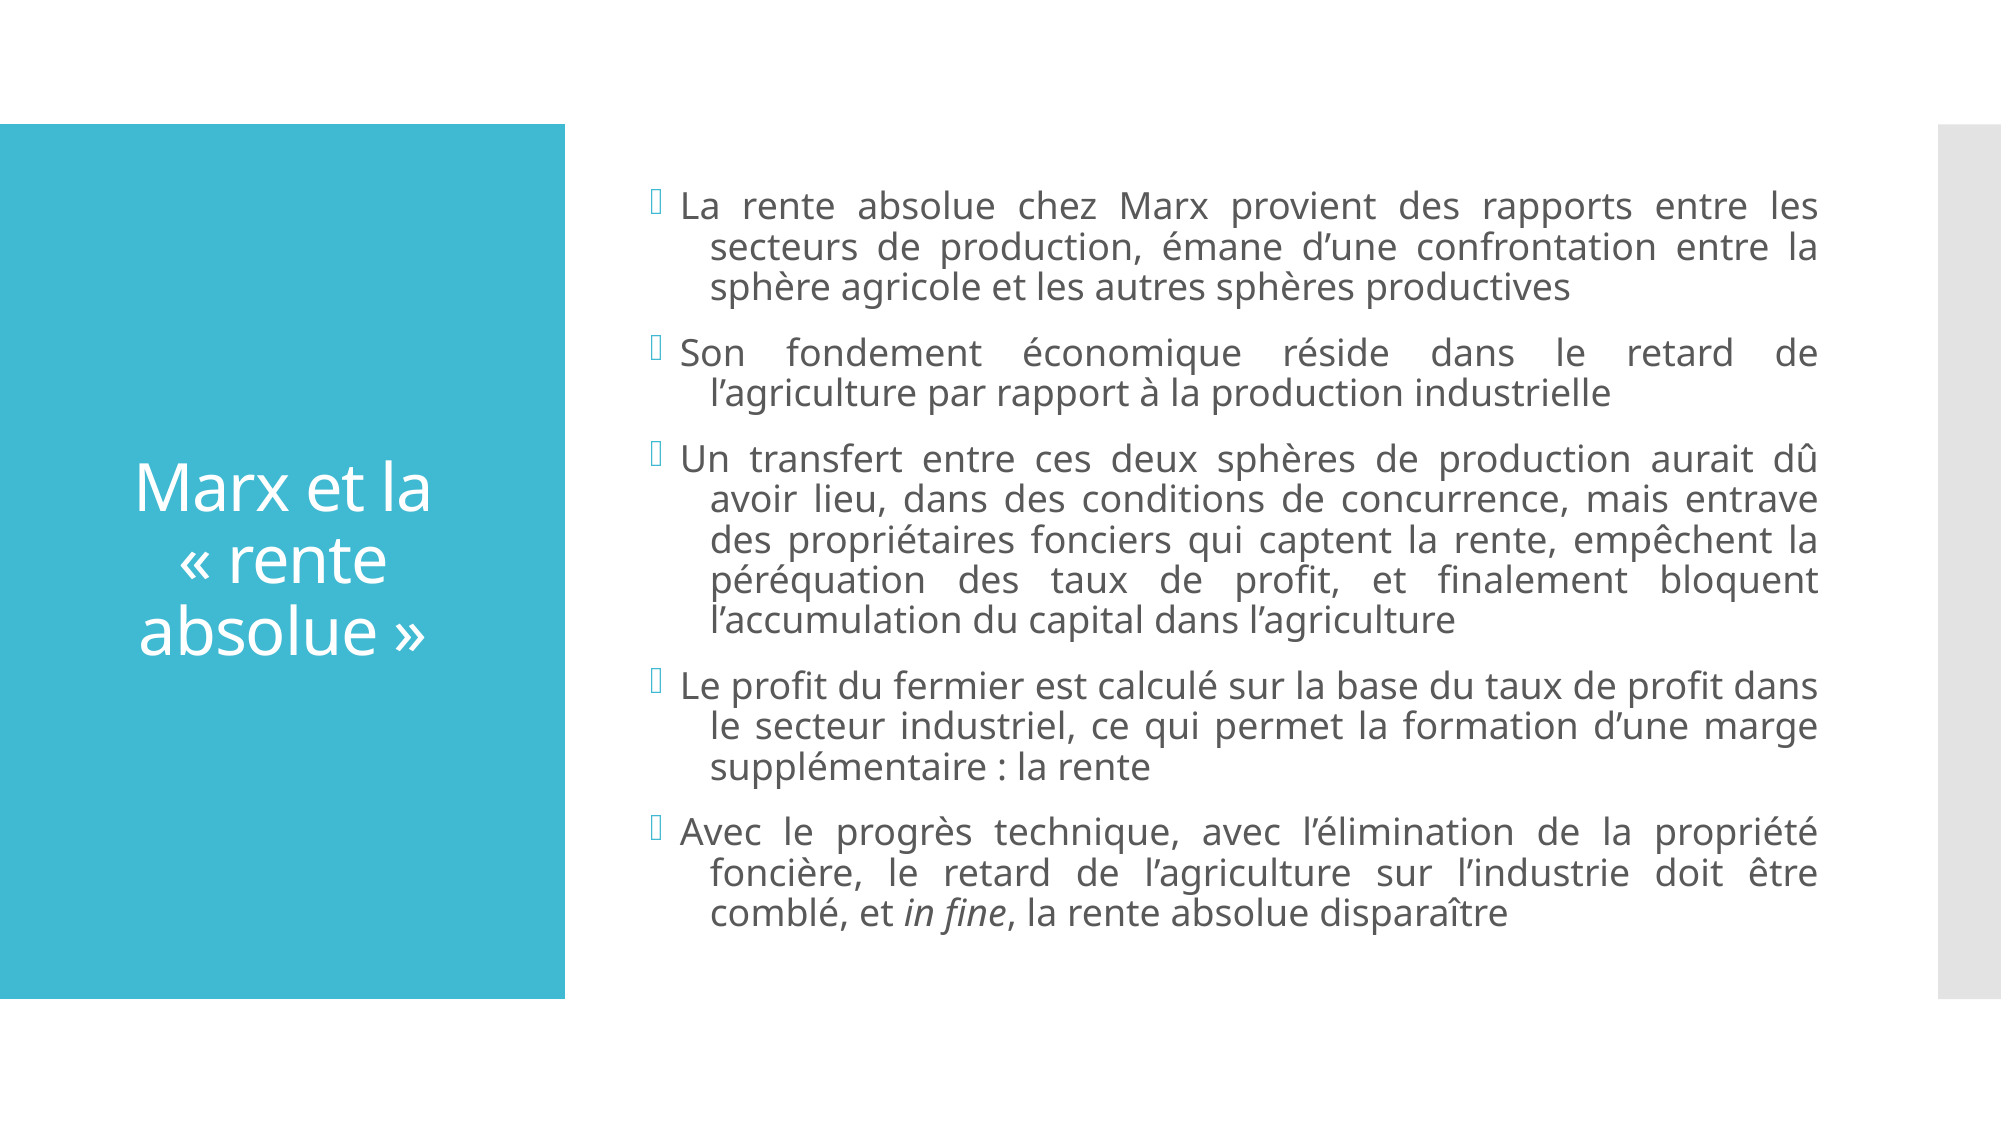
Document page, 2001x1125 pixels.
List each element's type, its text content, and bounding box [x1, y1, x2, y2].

list La rente absolue chez Marx provient des rapports entre les secteurs de production, émane d’une confrontation entre la sphère agricole et les autres sphères productives Son fondement économique réside dans le retard de l’agriculture par rapport à la production industrielle Un transfert entre ces deux sphères de production aurait dû avoir lieu, dans des conditions de concurrence, mais entrave des propriétaires fonciers qui captent la rente, empêchent la péréquation des taux de profit, et finalement bloquent l’accumulation du capital dans l’agriculture Le profit du fermier est calculé sur la base du taux de profit dans le secteur industriel, ce qui permet la formation d’une marge supplémentaire : la rente Avec le progrès technique, avec l’élimination de la propriété foncière, le retard de l’agriculture sur l’industrie doit être comblé, et in fine, la rente absolue disparaître [634, 126, 1835, 996]
title Marx et la « rente absolue » [41, 184, 526, 940]
